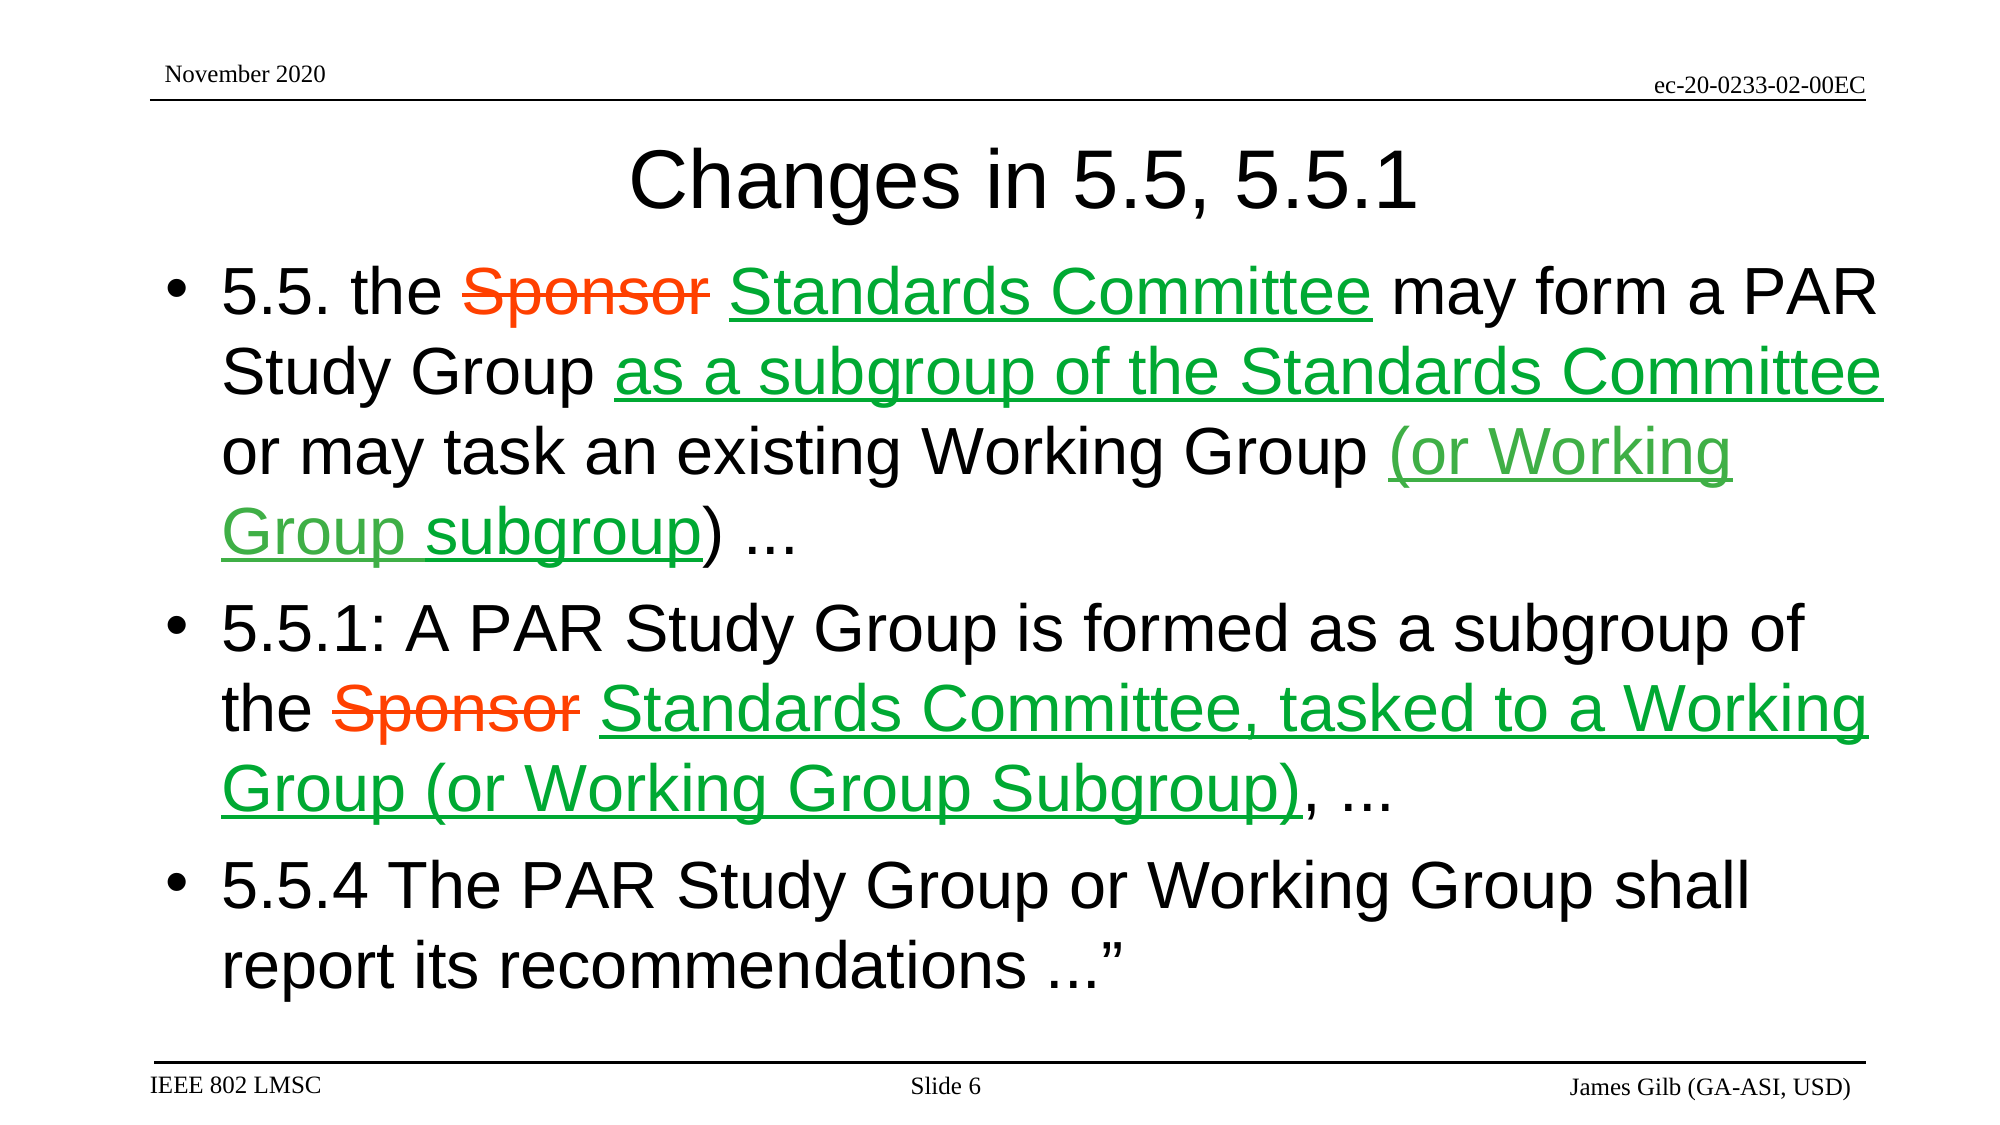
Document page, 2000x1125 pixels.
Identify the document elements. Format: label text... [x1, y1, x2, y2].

list 5.5. the Sponsor Standards Committee may form a PAR Study Group as a subgroup of the Standards Committee or may task an existing Working Group (or Working Group subgroup) ... 5.5.1: A PAR Study Group is formed as a subgroup of the Sponsor Standards Committee, tasked to a Working Group (or Working Group Subgroup), ... 5.5.4 The PAR Study Group or Working Group shall report its recommendations ...” [150, 239, 1900, 1051]
title Changes in 5.5, 5.5.1 [150, 112, 1900, 238]
